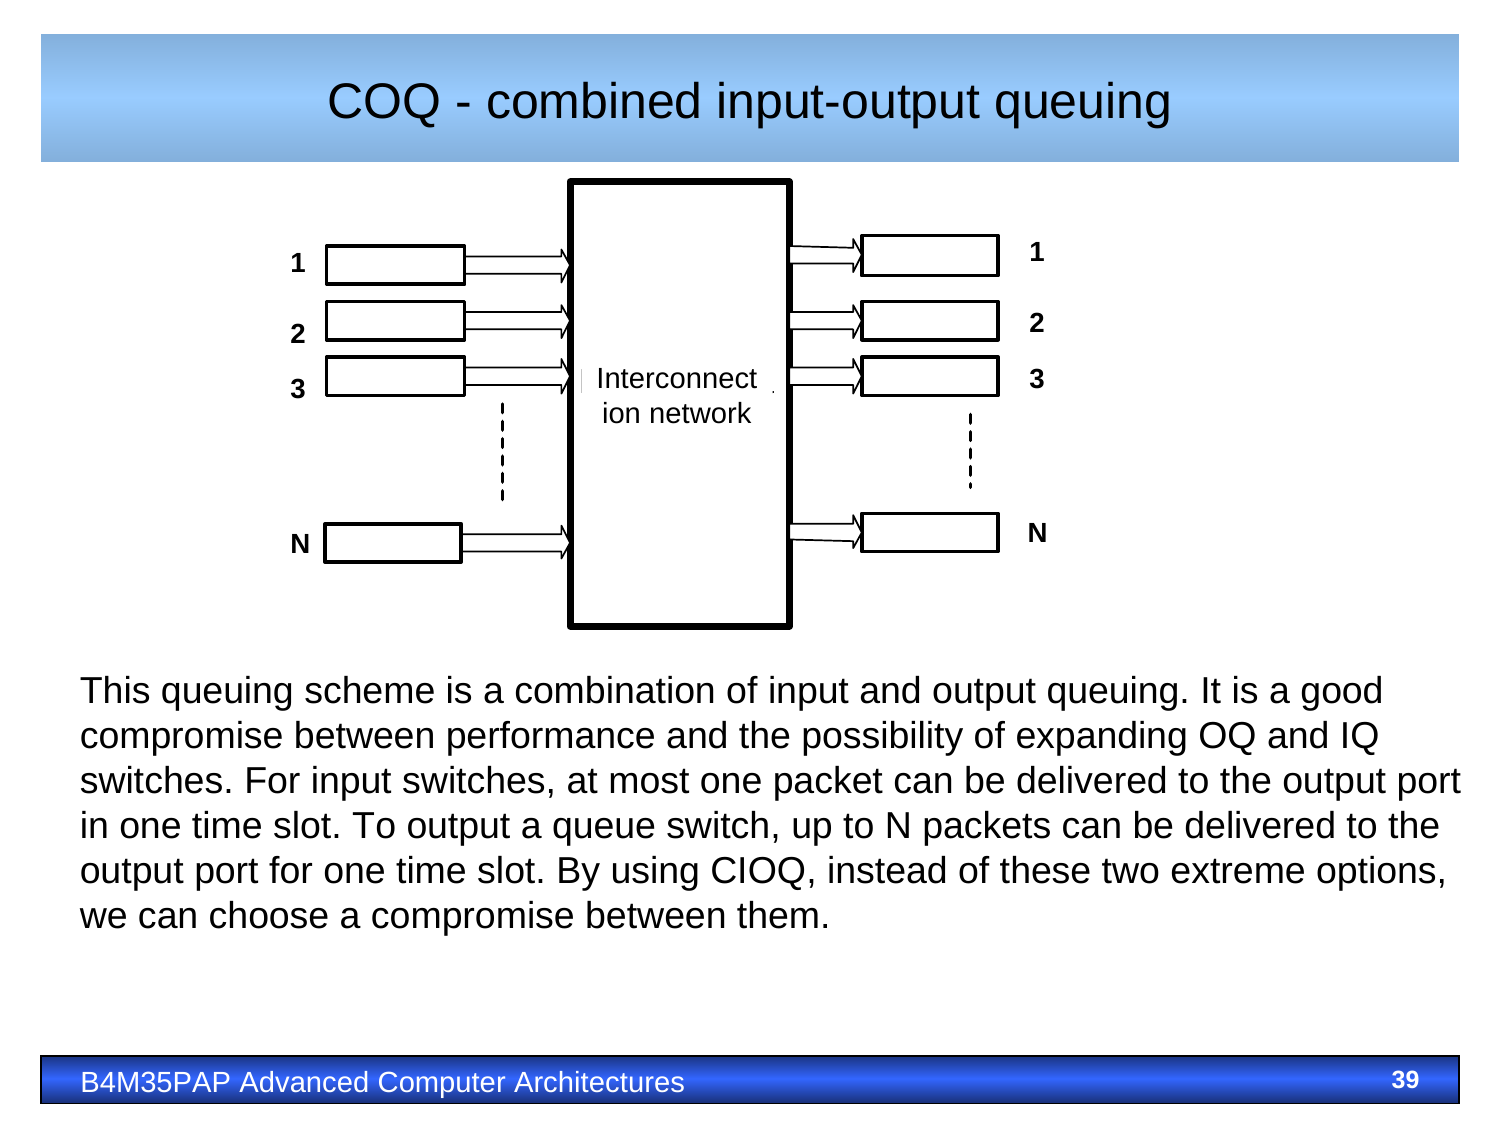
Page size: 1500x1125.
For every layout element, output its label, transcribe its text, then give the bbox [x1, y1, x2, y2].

title COQ - combined input-output queuing [41, 34, 1459, 162]
chart [269, 174, 1070, 636]
text_box Interconnection network [581, 316, 773, 437]
list This queuing scheme is a combination of input and output queuing. It is a good compromise between performance and the possibility of expanding OQ and IQ switches. For input switches, at most one packet can be delivered to the output port in one time slot. To output a queue switch, up to N packets can be delivered to the output port for one time slot. By using CIOQ, instead of these two extreme options, we can choose a compromise between them. [64, 658, 1500, 983]
